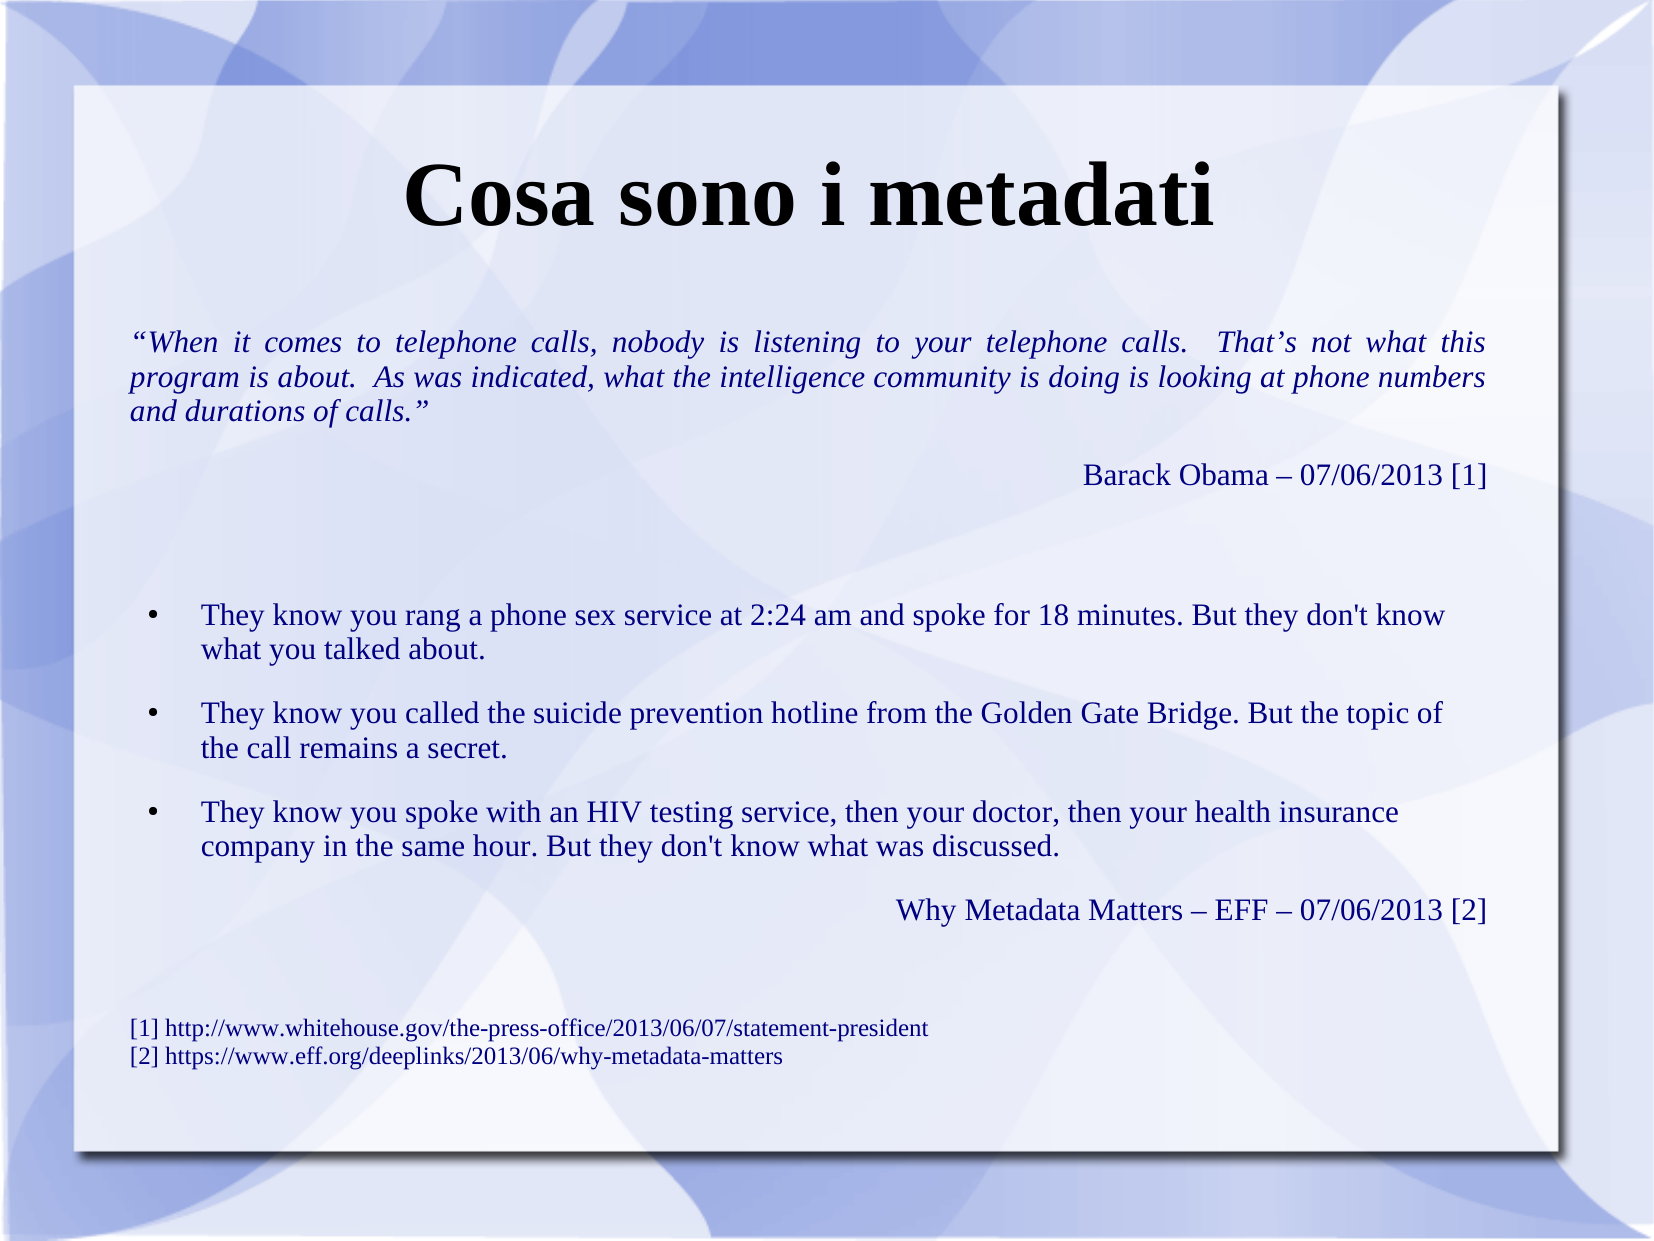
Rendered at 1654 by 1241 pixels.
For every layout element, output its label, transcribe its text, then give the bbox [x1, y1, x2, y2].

title Cosa sono i metadati [82, 90, 1536, 298]
list “When it comes to telephone calls, nobody is listening to your telephone calls. That’s not what this program is about. As was indicated, what the intelligence community is doing is looking at phone numbers and durations of calls.” Barack Obama – 07/06/2013 [1] They know you rang a phone sex service at 2:24 am and spoke for 18 minutes. But they don't know what you talked about. They know you called the suicide prevention hotline from the Golden Gate Bridge. But the topic of the call remains a secret. They know you spoke with an HIV testing service, then your doctor, then your health insurance company in the same hour. But they don't know what was discussed. Why Metadata Matters – EFF – 07/06/2013 [2] [1] http://www.whitehouse.gov/the-press-office/2013/06/07/statement-president [2] https://www.eff.org/deeplinks/2013/06/why-metadata-matters [129, 324, 1489, 1070]
picture [0, 0, 1654, 1241]
